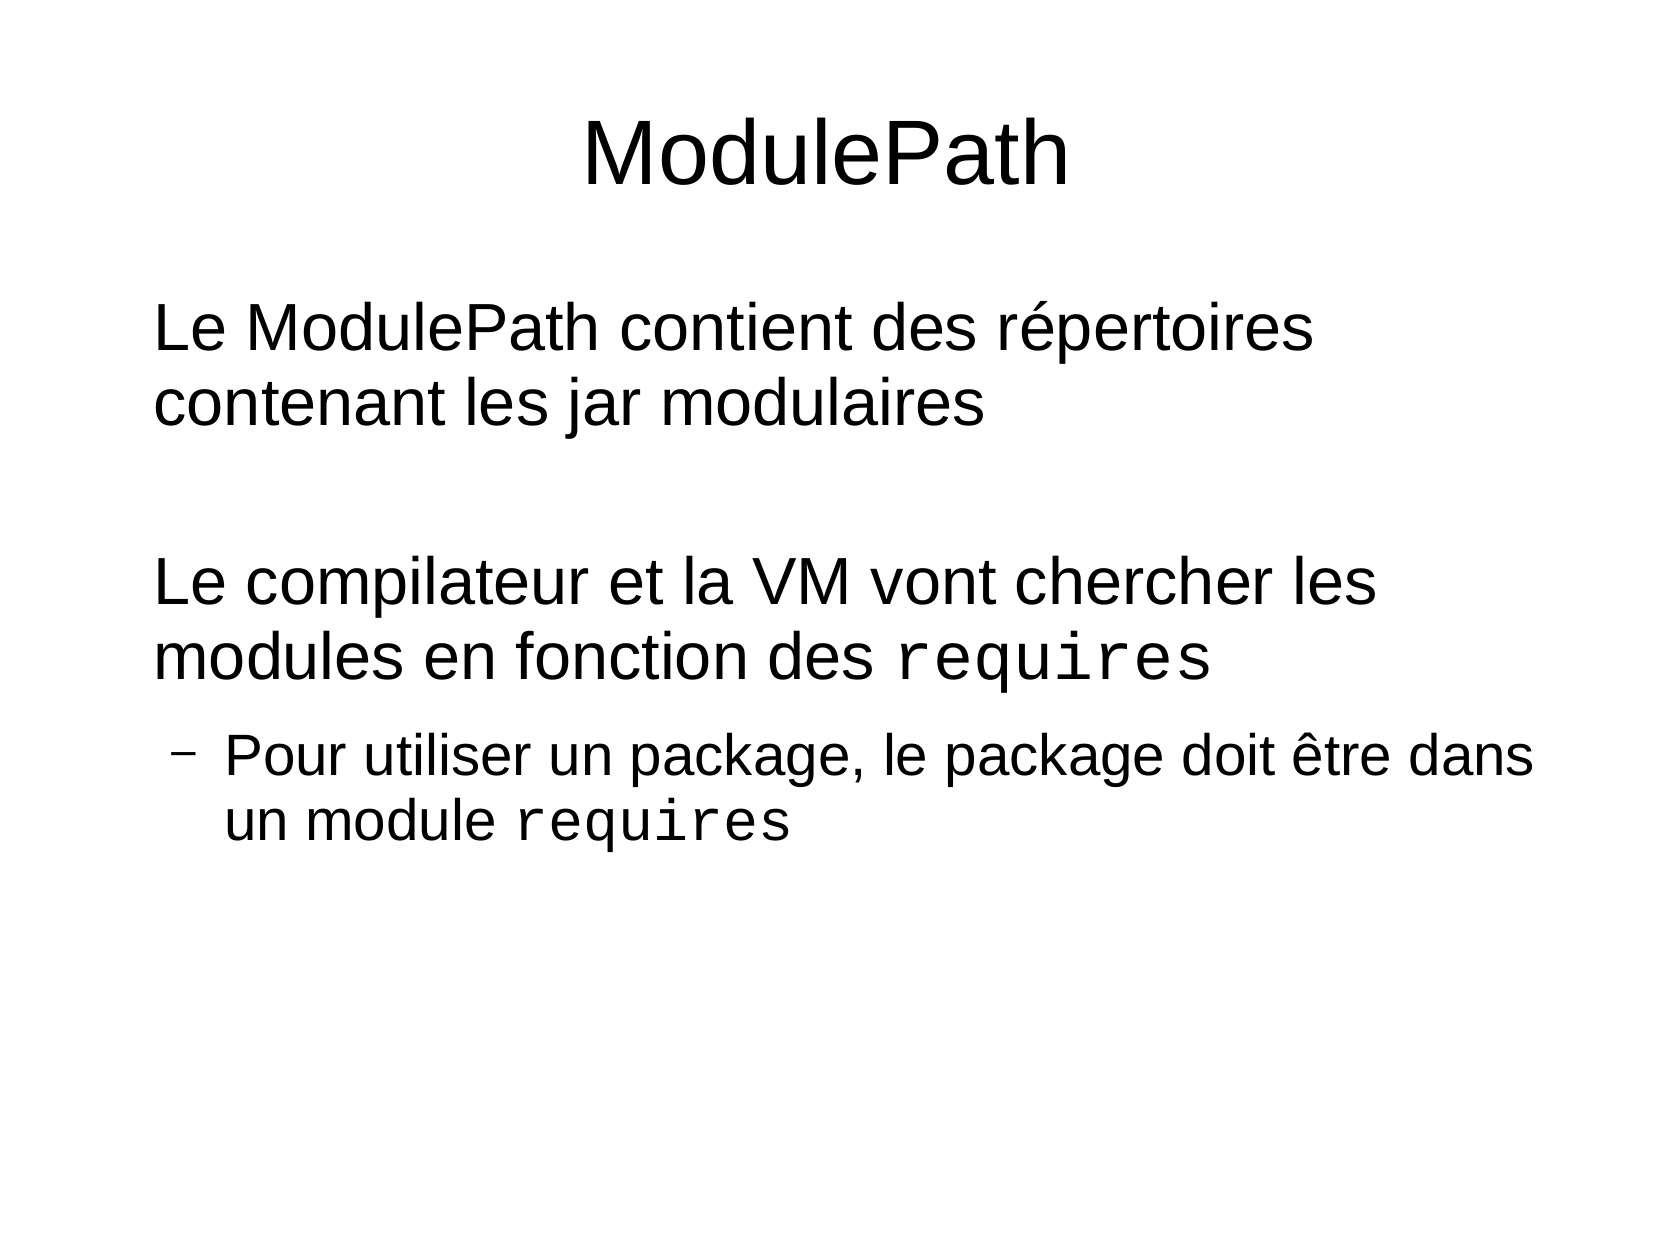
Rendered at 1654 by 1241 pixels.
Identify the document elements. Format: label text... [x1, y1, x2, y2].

list Le ModulePath contient des répertoires contenant les jar modulaires Le compilateur et la VM vont chercher les modules en fonction des requires Pour utiliser un package, le package doit être dans un module requires [82, 290, 1571, 1081]
title ModulePath [82, 49, 1571, 257]
